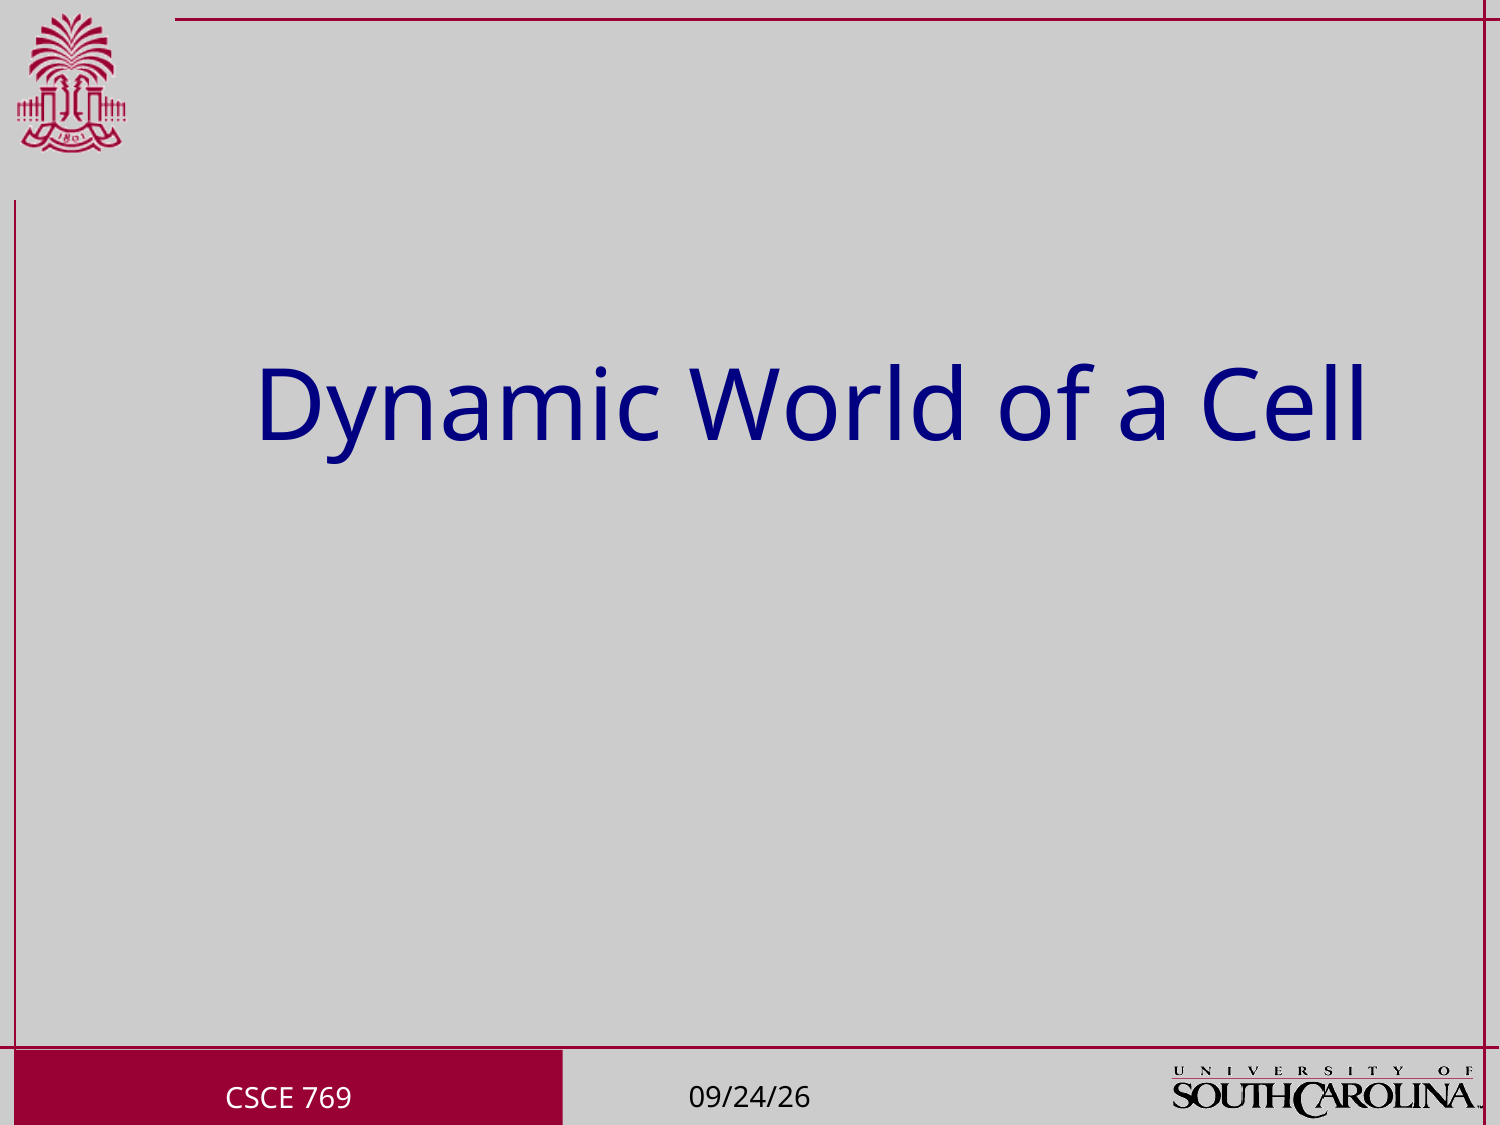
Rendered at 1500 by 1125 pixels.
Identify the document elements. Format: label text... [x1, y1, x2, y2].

picture [1162, 1049, 1483, 1125]
picture [12, 12, 131, 155]
subtitle Dynamic World of a Cell [174, 32, 1450, 1005]
